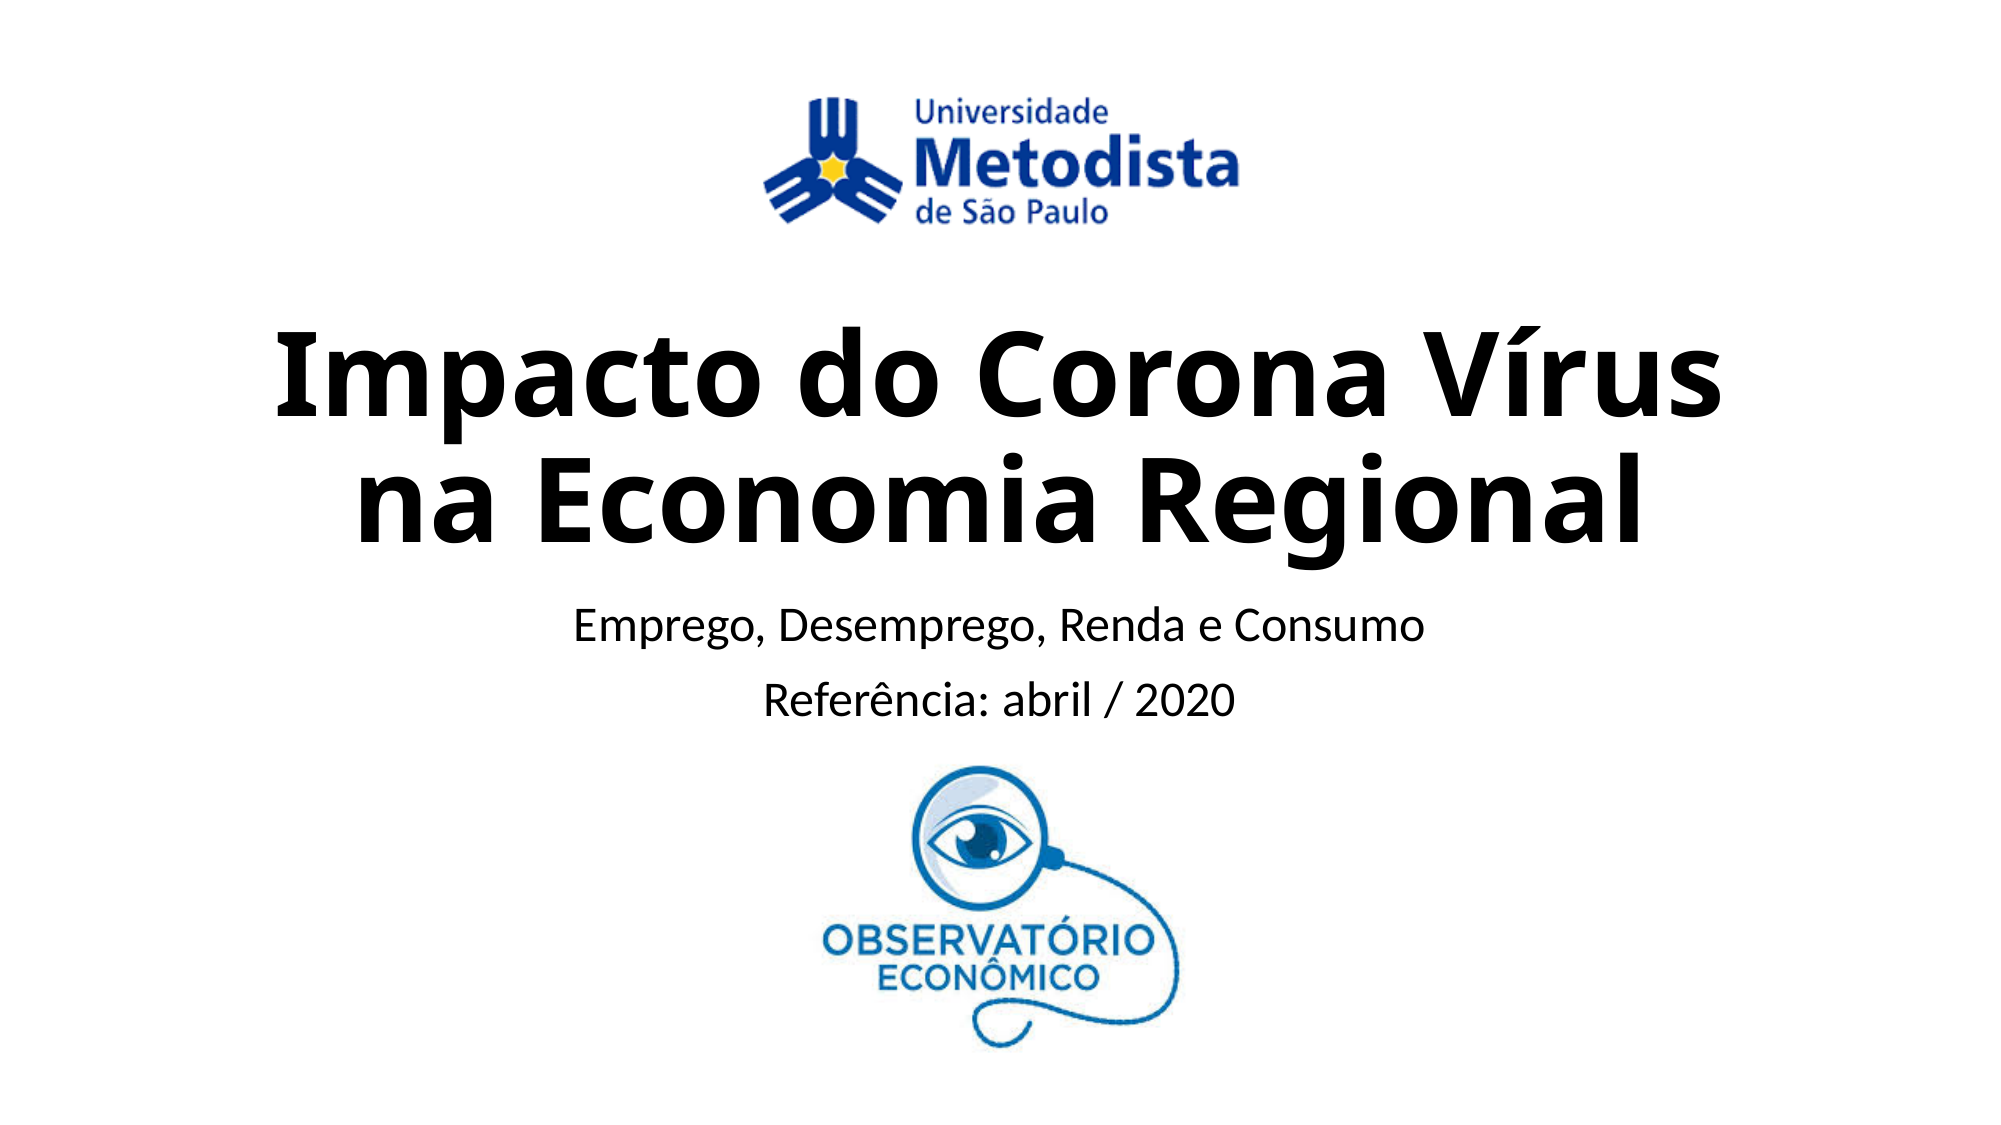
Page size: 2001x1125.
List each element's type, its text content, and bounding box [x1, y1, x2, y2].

subtitle Emprego, Desemprego, Renda e Consumo Referência: abril / 2020 [249, 590, 1750, 863]
picture [797, 752, 1203, 1056]
picture [751, 44, 1249, 294]
title Impacto do Corona Vírus na Economia Regional [249, 184, 1750, 576]
